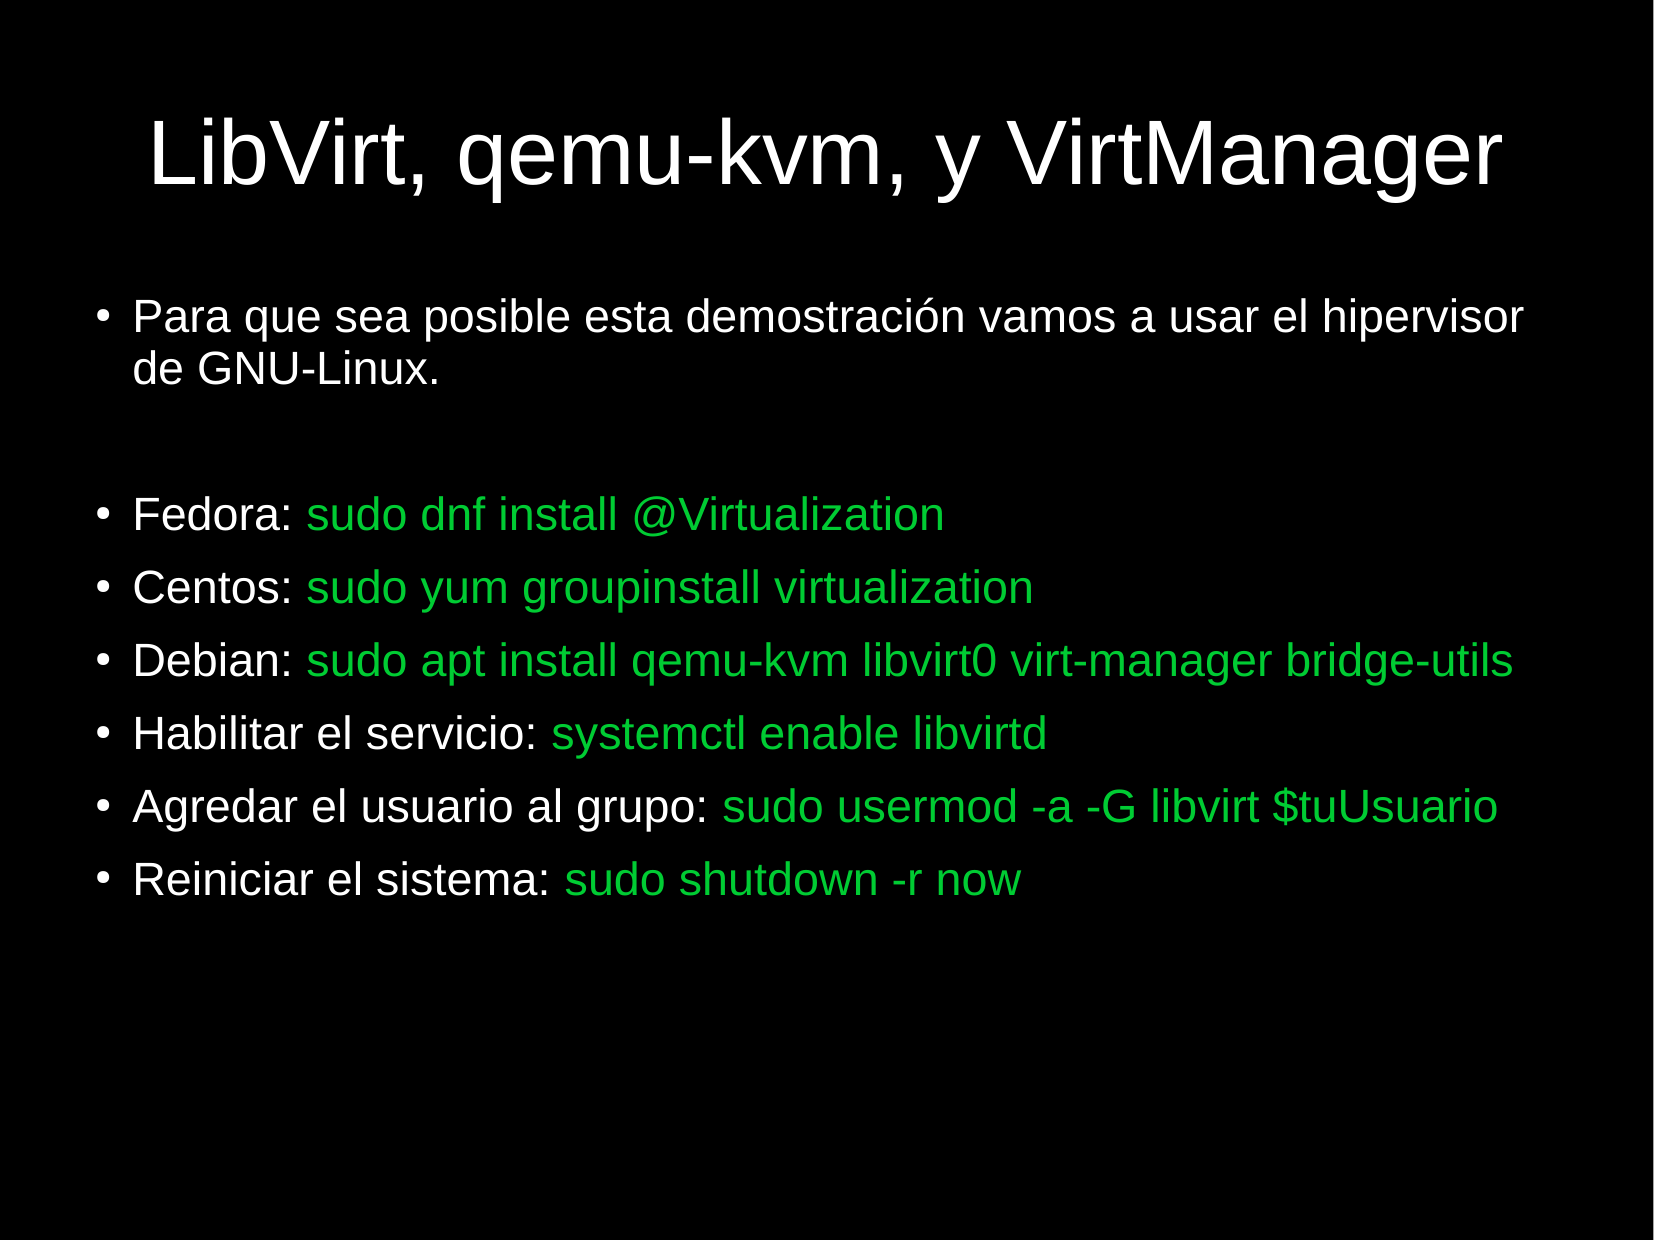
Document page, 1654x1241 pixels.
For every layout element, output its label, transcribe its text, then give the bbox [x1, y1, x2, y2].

list Para que sea posible esta demostración vamos a usar el hipervisor de GNU-Linux. Fedora: sudo dnf install @Virtualization Centos: sudo yum groupinstall virtualization Debian: sudo apt install qemu-kvm libvirt0 virt-manager bridge-utils Habilitar el servicio: systemctl enable libvirtd Agredar el usuario al grupo: sudo usermod -a -G libvirt $tuUsuario Reiniciar el sistema: sudo shutdown -r now [82, 290, 1538, 1010]
title LibVirt, qemu-kvm, y VirtManager [82, 49, 1571, 257]
